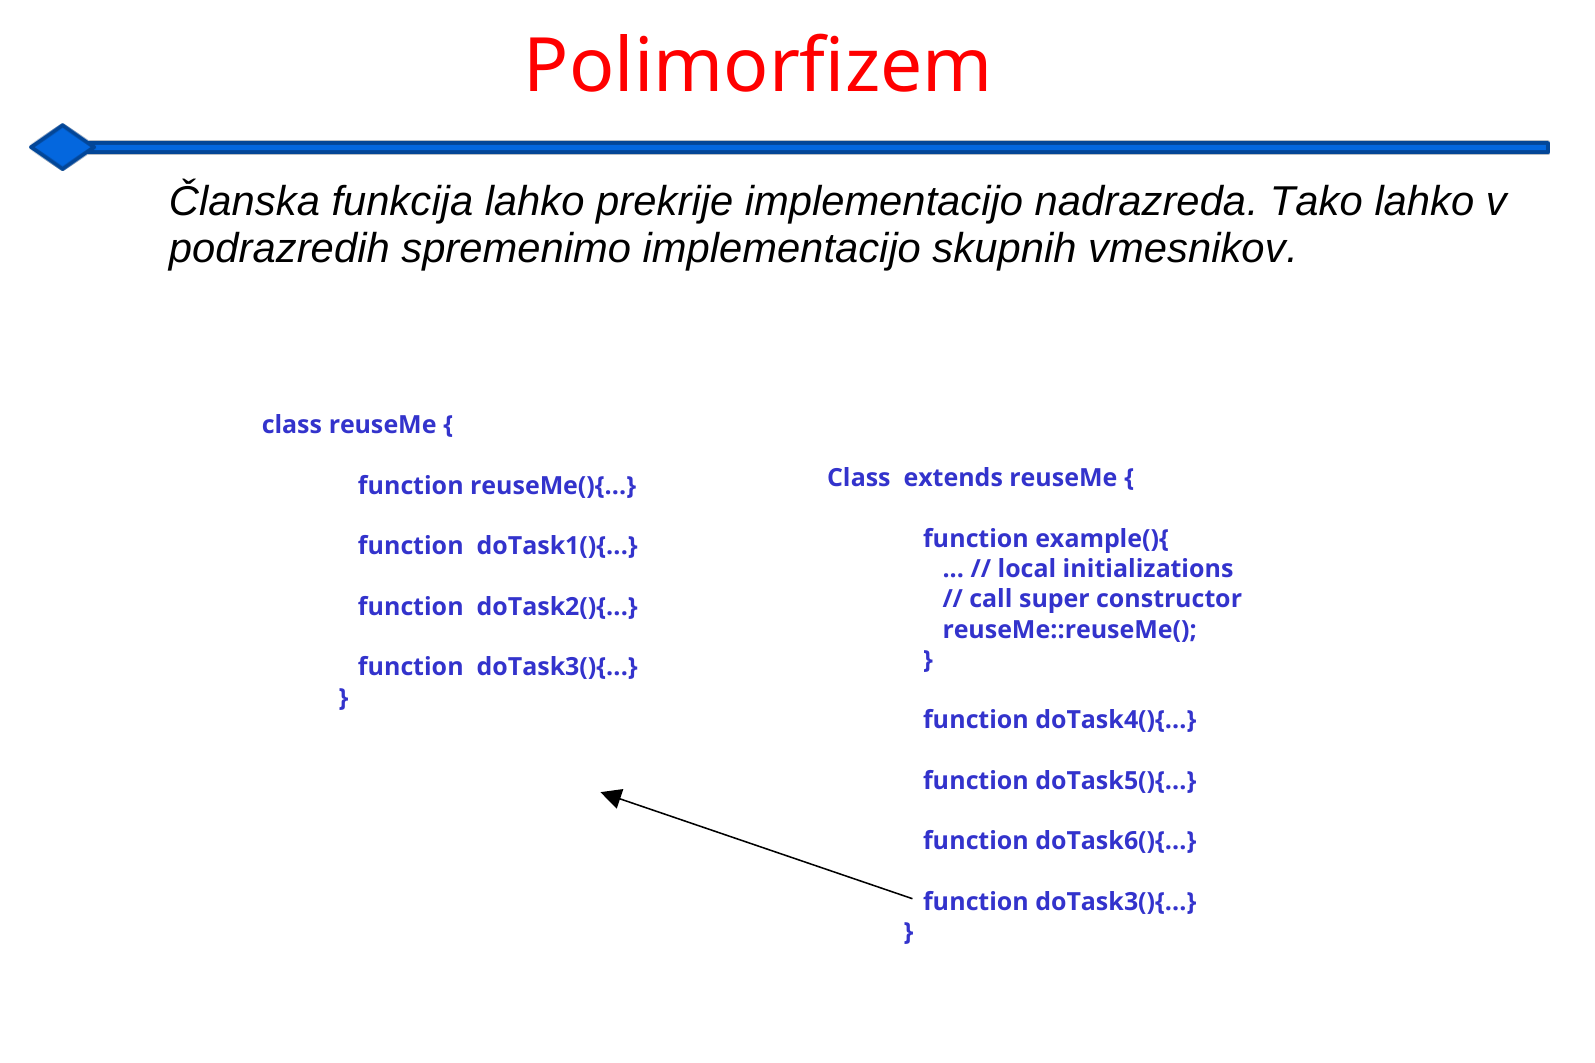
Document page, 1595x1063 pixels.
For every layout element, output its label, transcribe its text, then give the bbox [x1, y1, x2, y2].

text_box class reuseMe { function reuseMe(){...} function doTask1(){...} function doTask2(){...} function doTask3(){...} } [244, 408, 697, 712]
title Polimorfizem [425, 0, 1075, 139]
text_box Class extends reuseMe { function example(){ ... // local initializations // call super constructor reuseMe::reuseMe(); } function doTask4(){...} function doTask5(){...} function doTask6(){...} function doTask3(){...} } [809, 461, 1319, 946]
picture [28, 122, 1551, 172]
text_box Članska funkcija lahko prekrije implementacijo nadrazreda. Tako lahko v podrazredih spremenimo implementacijo skupnih vmesnikov. [93, 177, 1513, 273]
